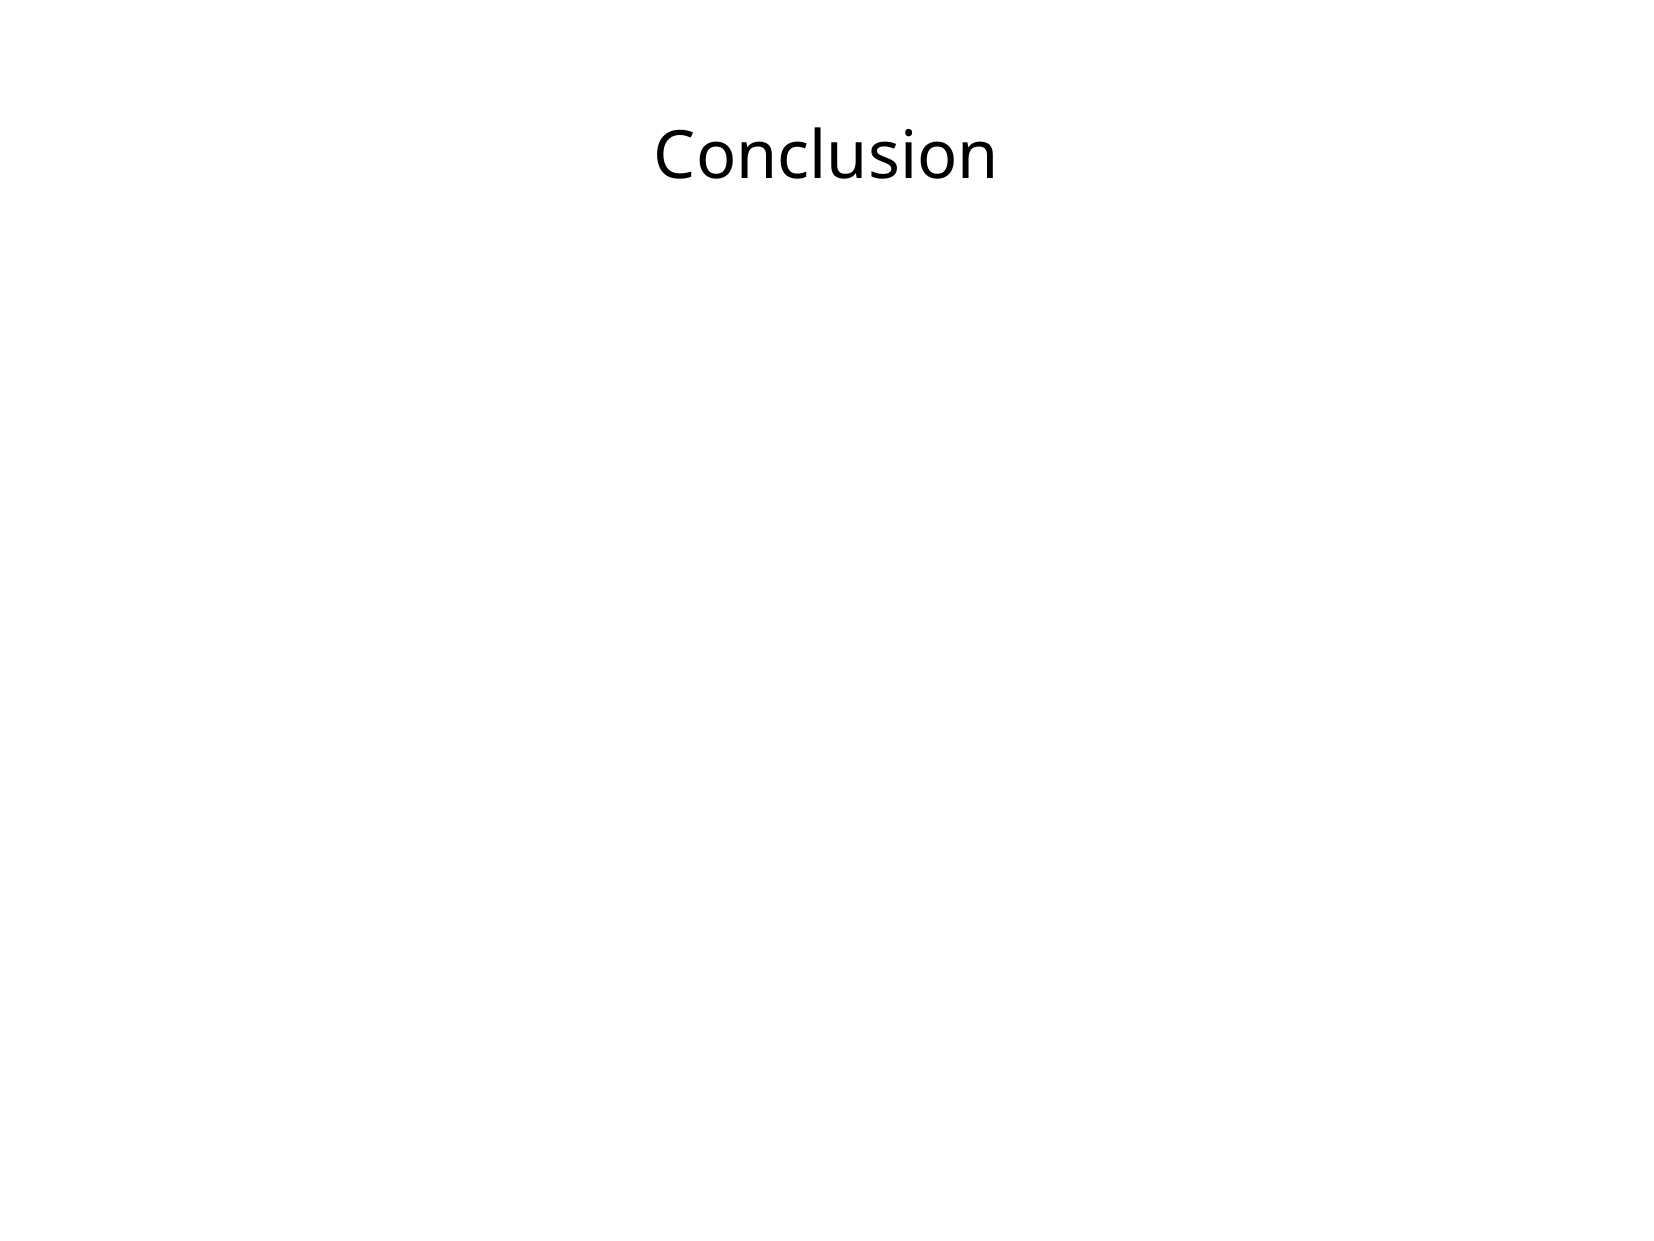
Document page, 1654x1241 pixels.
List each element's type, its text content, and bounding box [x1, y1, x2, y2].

title Conclusion [82, 56, 1571, 250]
